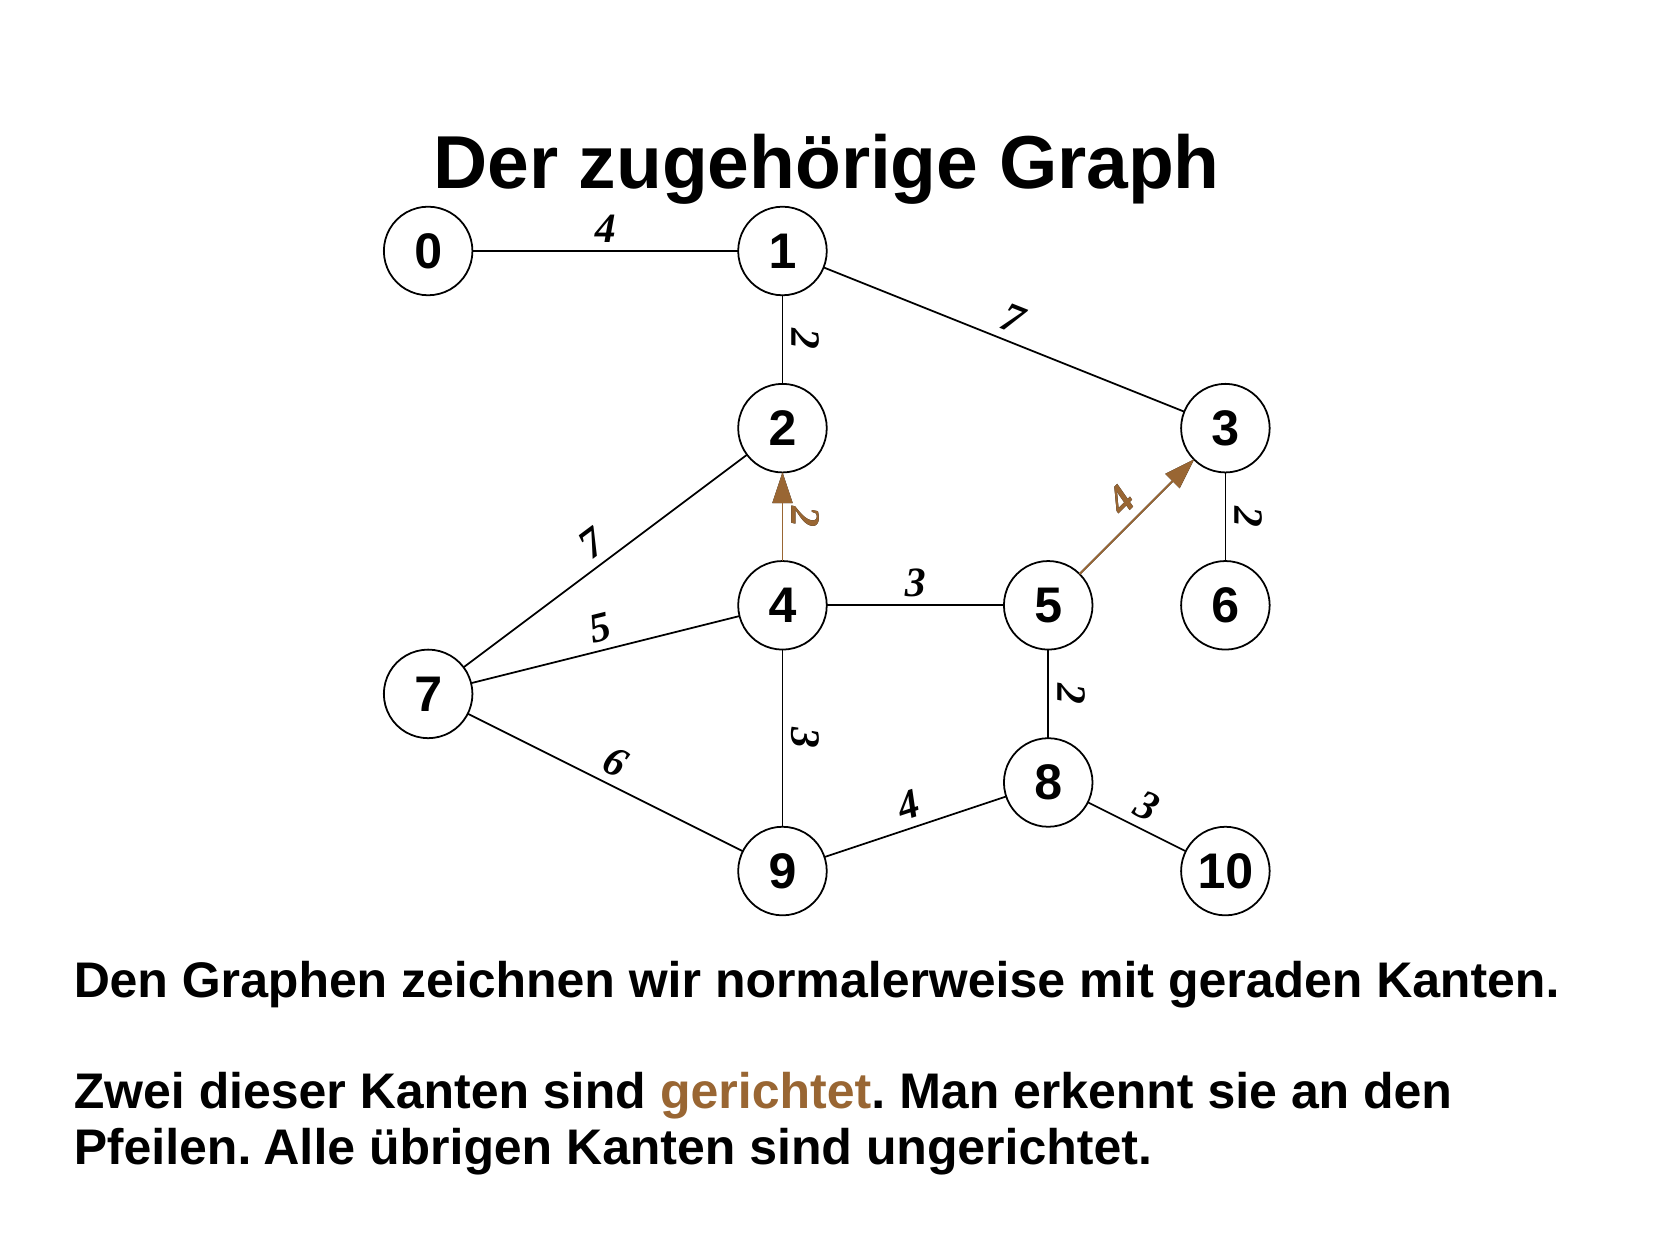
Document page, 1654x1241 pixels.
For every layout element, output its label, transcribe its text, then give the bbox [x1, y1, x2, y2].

text_box 6 [1181, 561, 1270, 650]
text_box 2 [738, 383, 827, 473]
text_box 9 [738, 826, 827, 916]
text_box 10 [1181, 826, 1270, 916]
text_box 8 [1003, 738, 1093, 827]
text_box 7 [383, 649, 473, 739]
text_box 1 [738, 206, 827, 296]
text_box 5 [1003, 561, 1093, 650]
text_box 3 [1181, 383, 1270, 473]
text_box 0 [383, 206, 473, 296]
title Der zugehörige Graph [88, 88, 1565, 237]
text_box 4 [738, 561, 827, 650]
text_box Den Graphen zeichnen wir normalerweise mit geraden Kanten. Zwei dieser Kanten sind gerichtet. Man erkennt sie an den Pfeilen. Alle übrigen Kanten sind ungerichtet. [59, 944, 1595, 1188]
